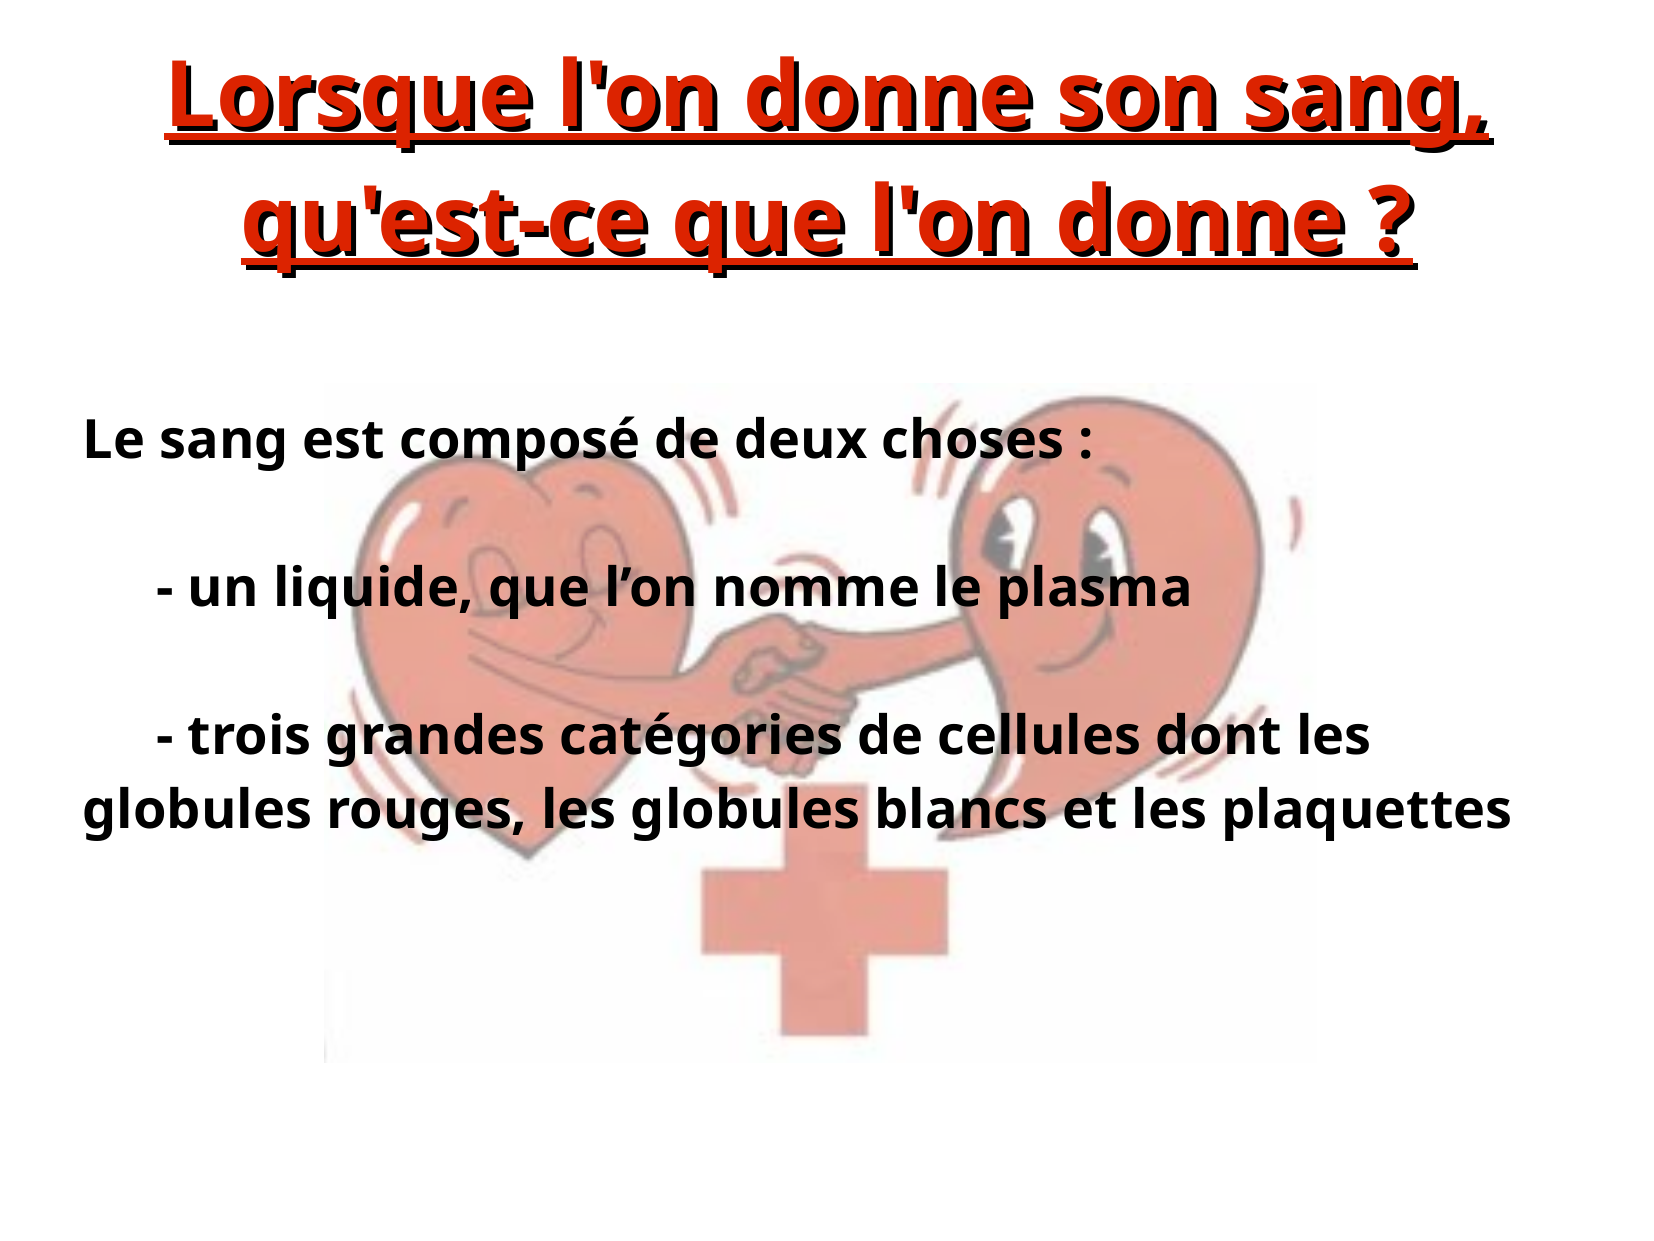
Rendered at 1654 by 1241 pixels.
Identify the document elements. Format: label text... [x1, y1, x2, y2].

title Lorsque l'on donne son sang, qu'est-ce que l'on donne ? [82, 25, 1571, 203]
subtitle Le sang est composé de deux choses : - un liquide, que l’on nomme le plasma - trois grandes catégories de cellules dont les globules rouges, les globules blancs et les plaquettes [82, 203, 1571, 1196]
